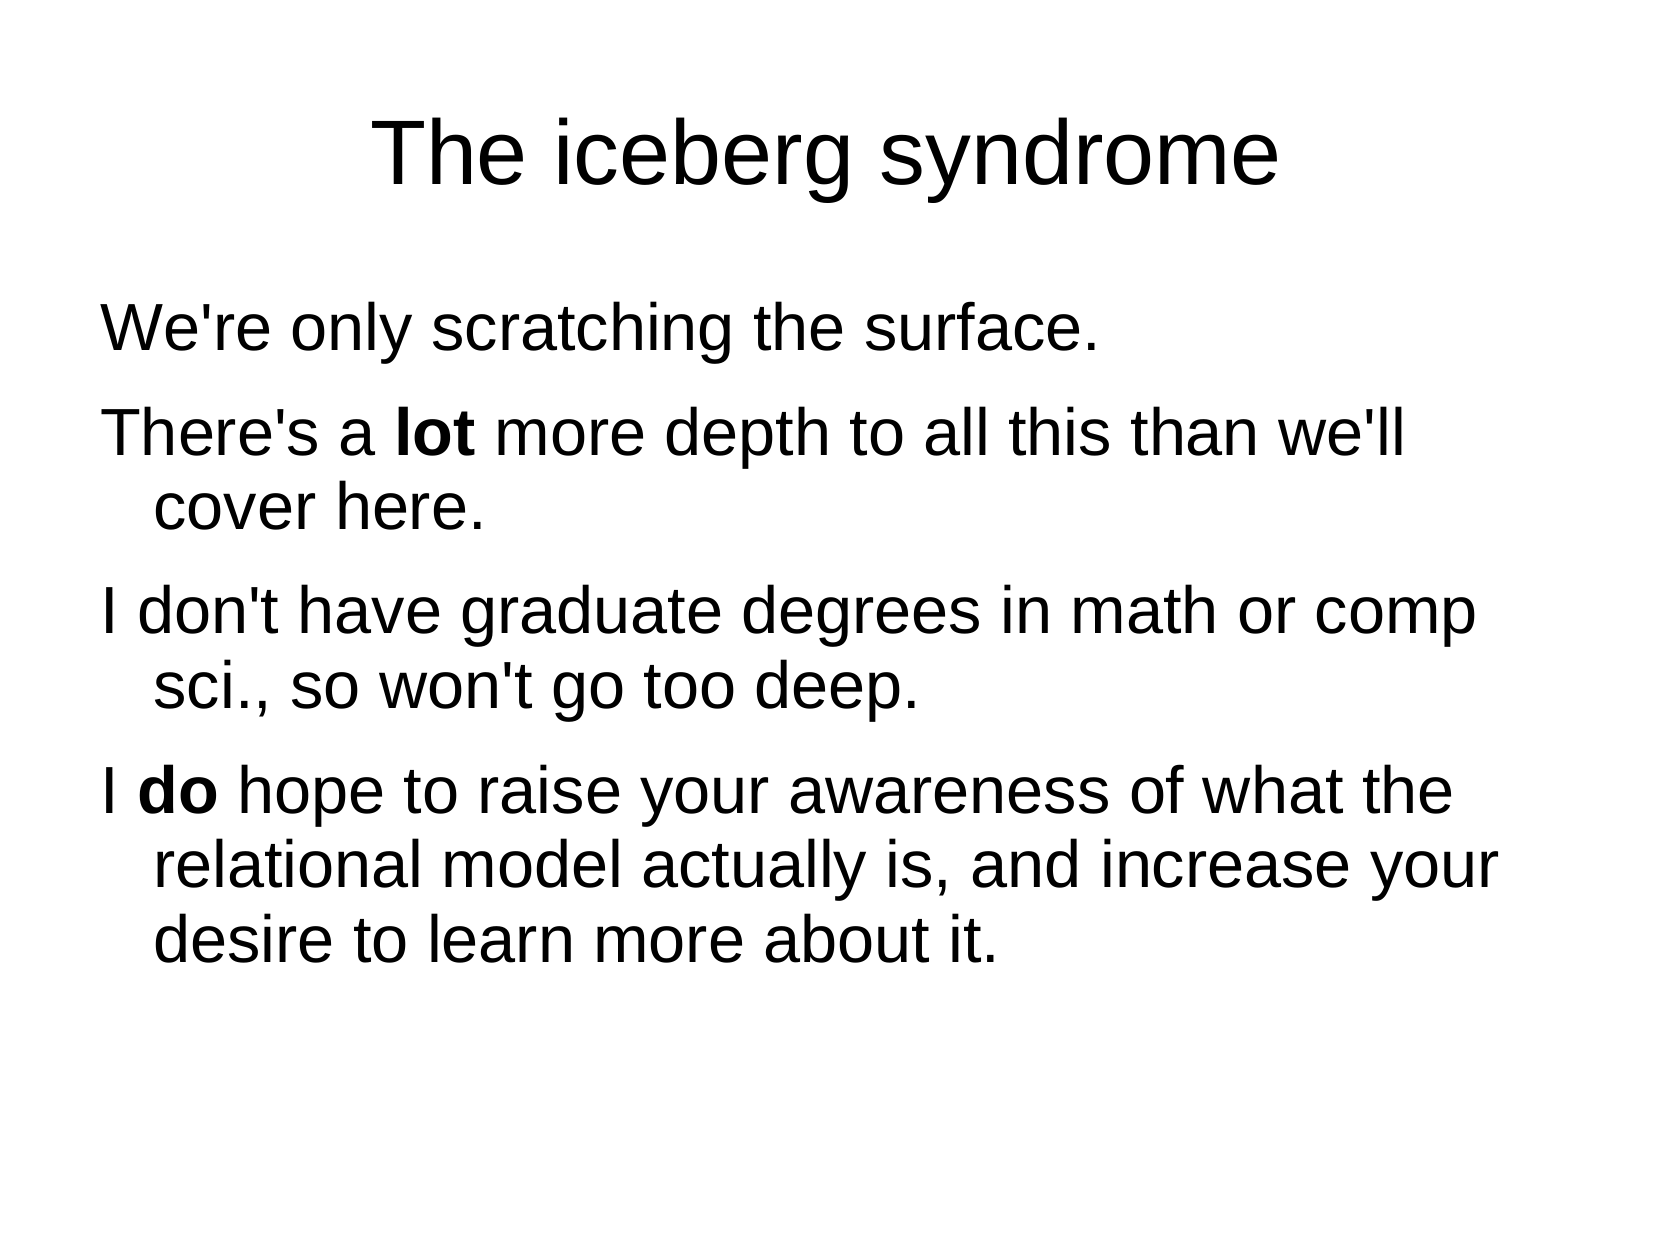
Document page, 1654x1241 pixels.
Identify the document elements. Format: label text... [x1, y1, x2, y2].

title The iceberg syndrome [82, 56, 1571, 250]
list We're only scratching the surface. There's a lot more depth to all this than we'll cover here. I don't have graduate degrees in math or comp sci., so won't go too deep. I do hope to raise your awareness of what the relational model actually is, and increase your desire to learn more about it. [82, 290, 1571, 1176]
